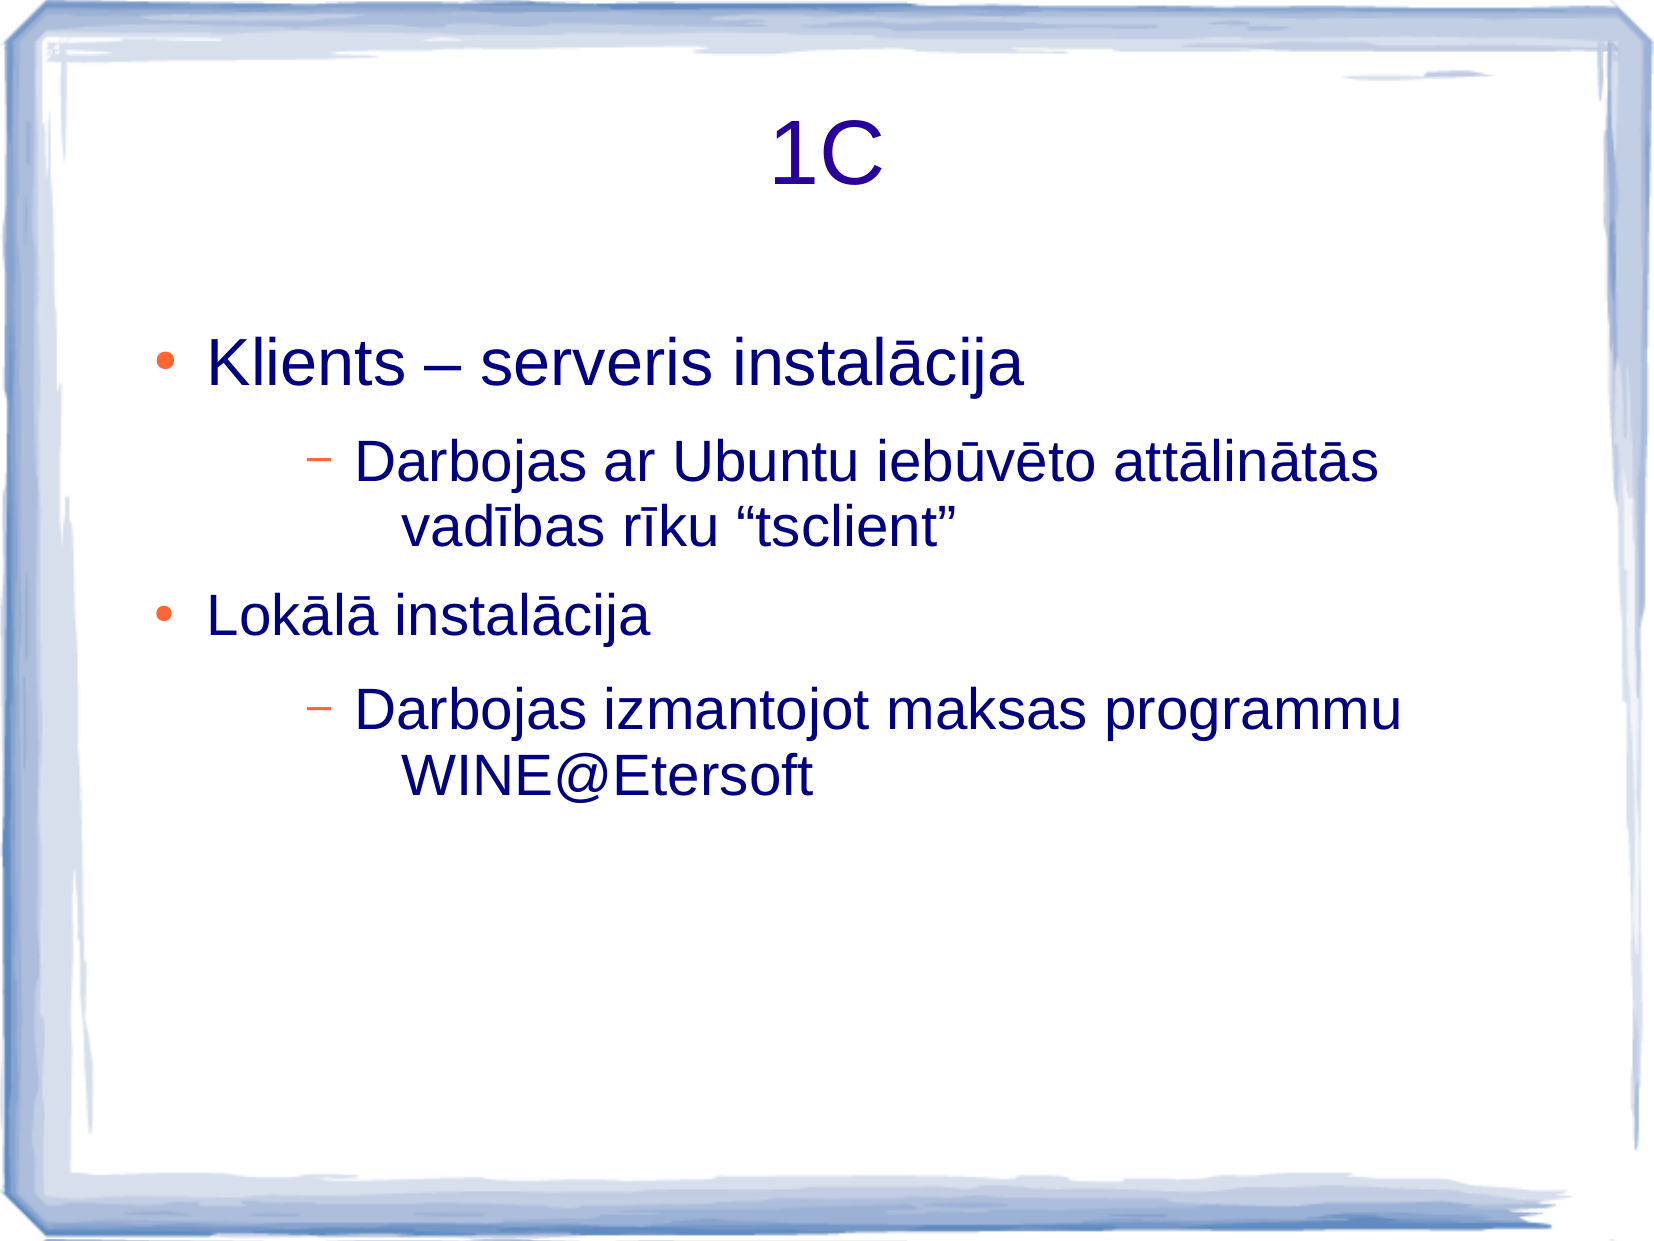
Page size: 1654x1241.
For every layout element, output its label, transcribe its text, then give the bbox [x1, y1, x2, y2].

picture [0, 0, 1654, 1241]
list Klients – serveris instalācija Darbojas ar Ubuntu iebūvēto attālinātās vadības rīku “tsclient” Lokālā instalācija Darbojas izmantojot maksas programmu WINE@Etersoft [118, 324, 1571, 1129]
title 1C [82, 56, 1571, 250]
